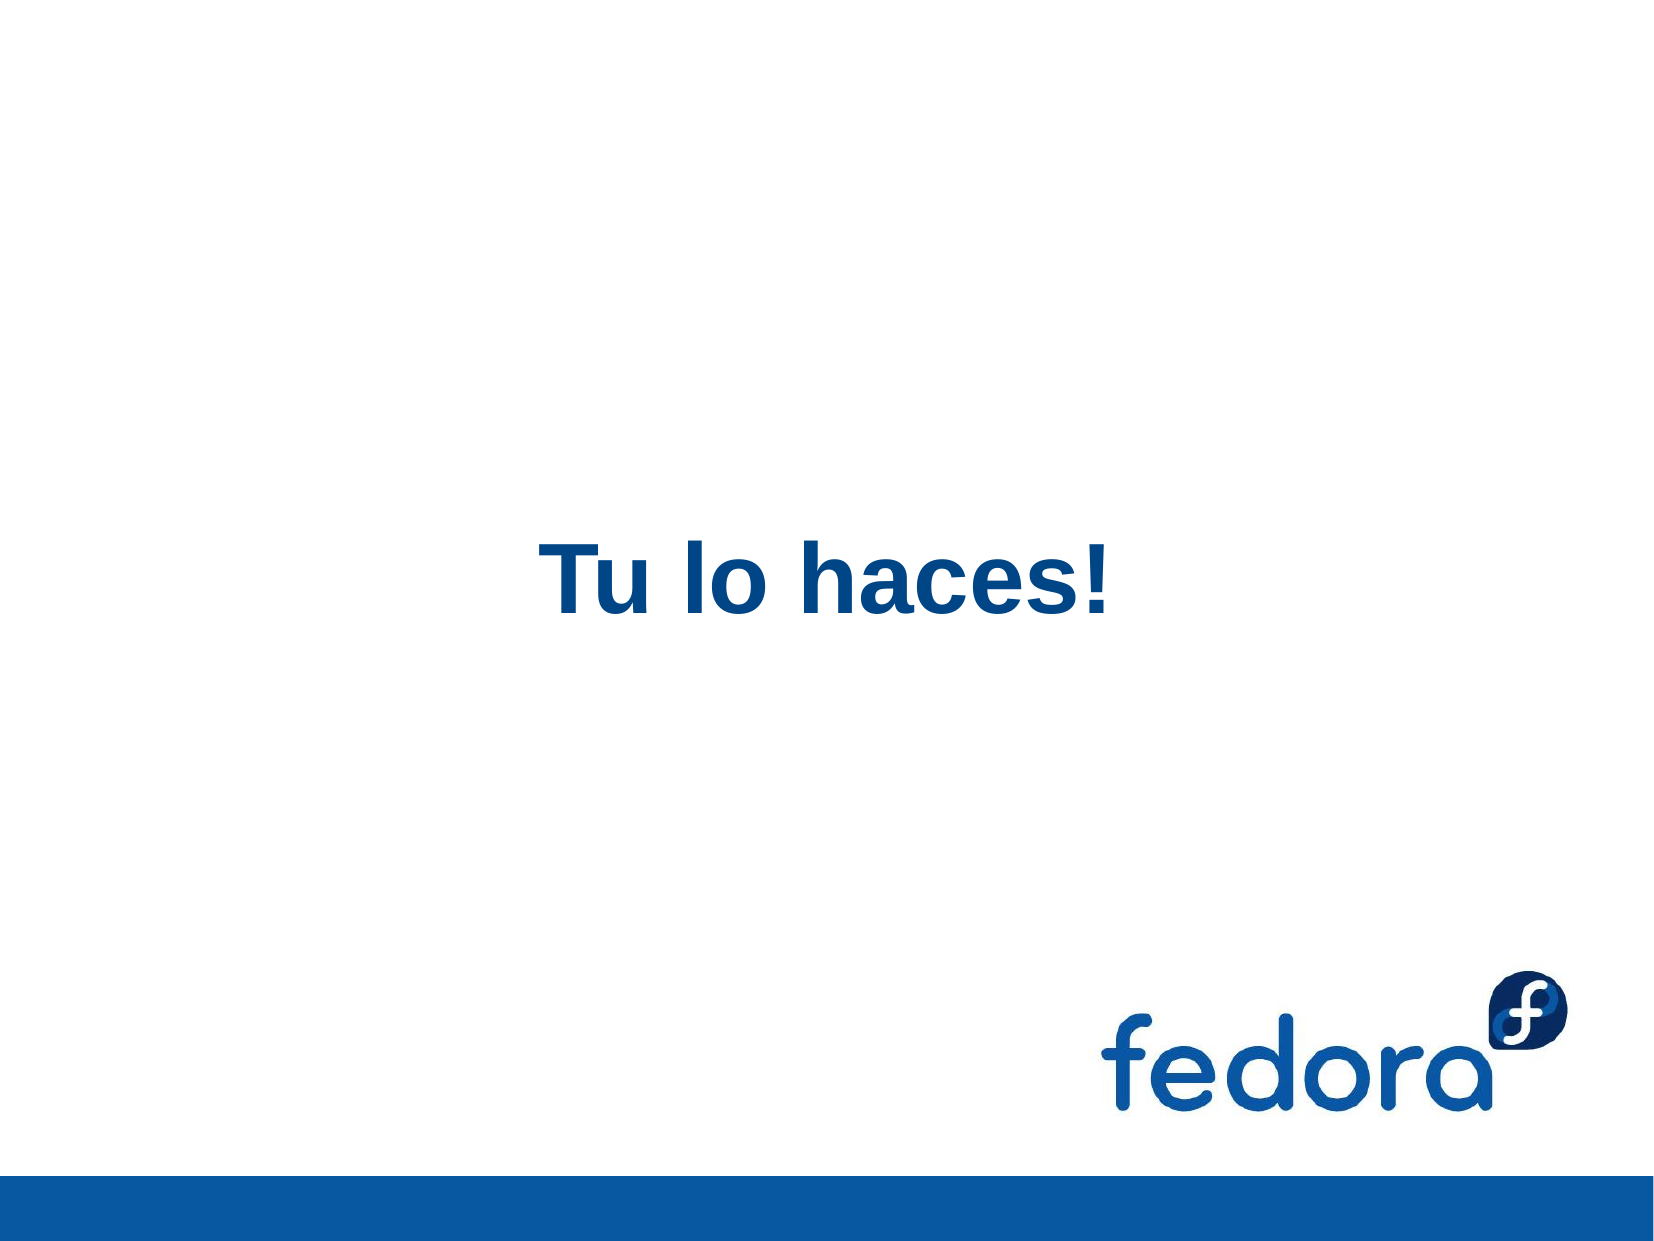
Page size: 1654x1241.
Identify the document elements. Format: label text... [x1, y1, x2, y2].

picture [1087, 958, 1576, 1125]
title Tu lo haces! [82, 49, 1571, 1109]
picture [0, 1176, 1654, 1241]
